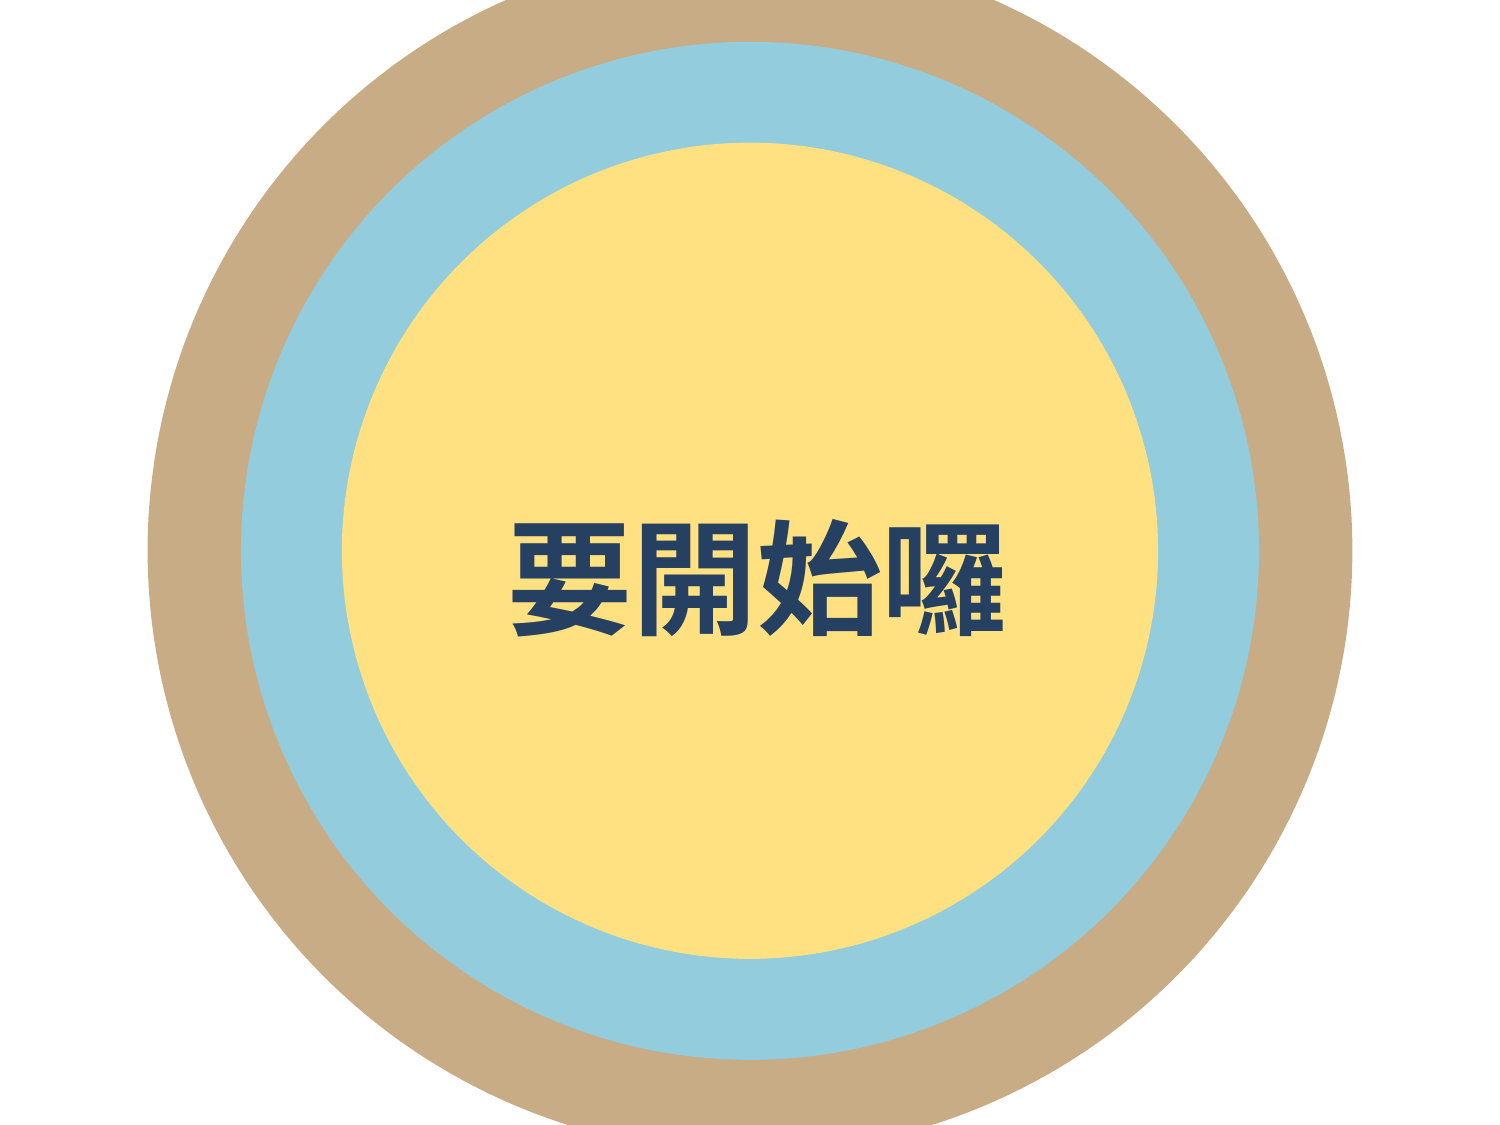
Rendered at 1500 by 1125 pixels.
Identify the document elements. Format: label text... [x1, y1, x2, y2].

text_box 要開始囉 [160, 492, 1354, 660]
text_box [147, 0, 1350, 1125]
